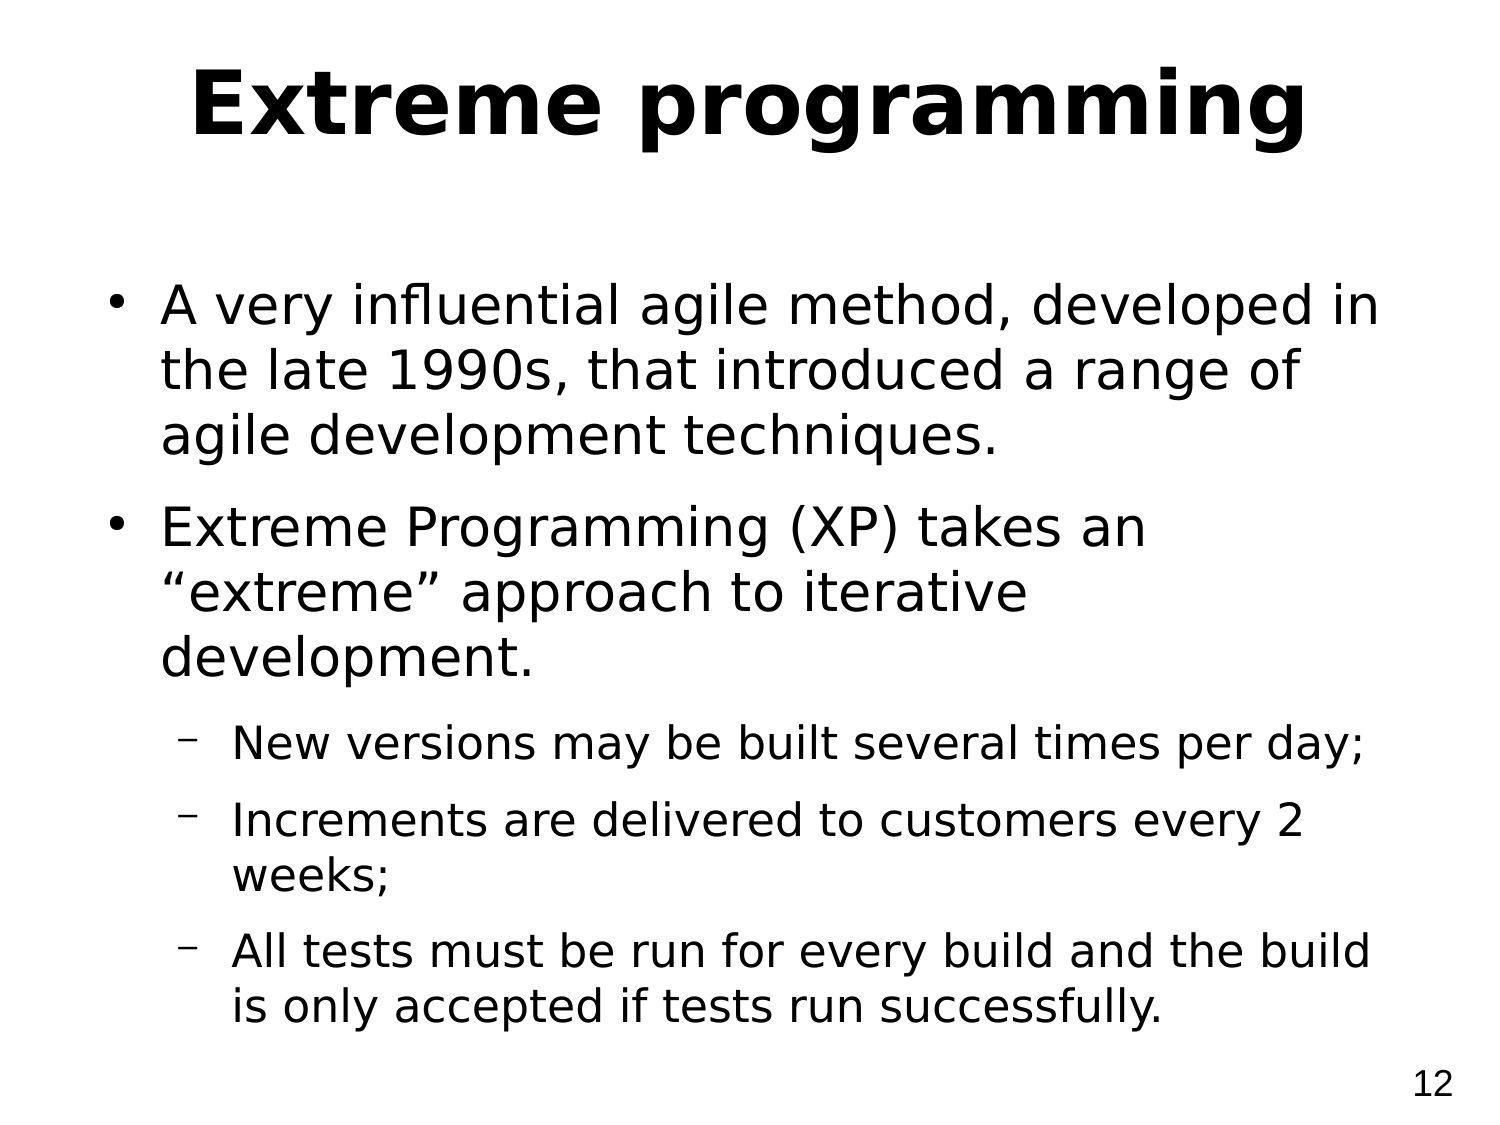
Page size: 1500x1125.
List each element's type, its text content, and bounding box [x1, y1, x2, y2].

title Extreme programming [75, 33, 1425, 166]
list A very influential agile method, developed in the late 1990s, that introduced a range of agile development techniques. Extreme Programming (XP) takes an “extreme” approach to iterative development. New versions may be built several times per day; Increments are delivered to customers every 2 weeks; All tests must be run for every build and the build is only accepted if tests run successfully. [75, 263, 1425, 1063]
